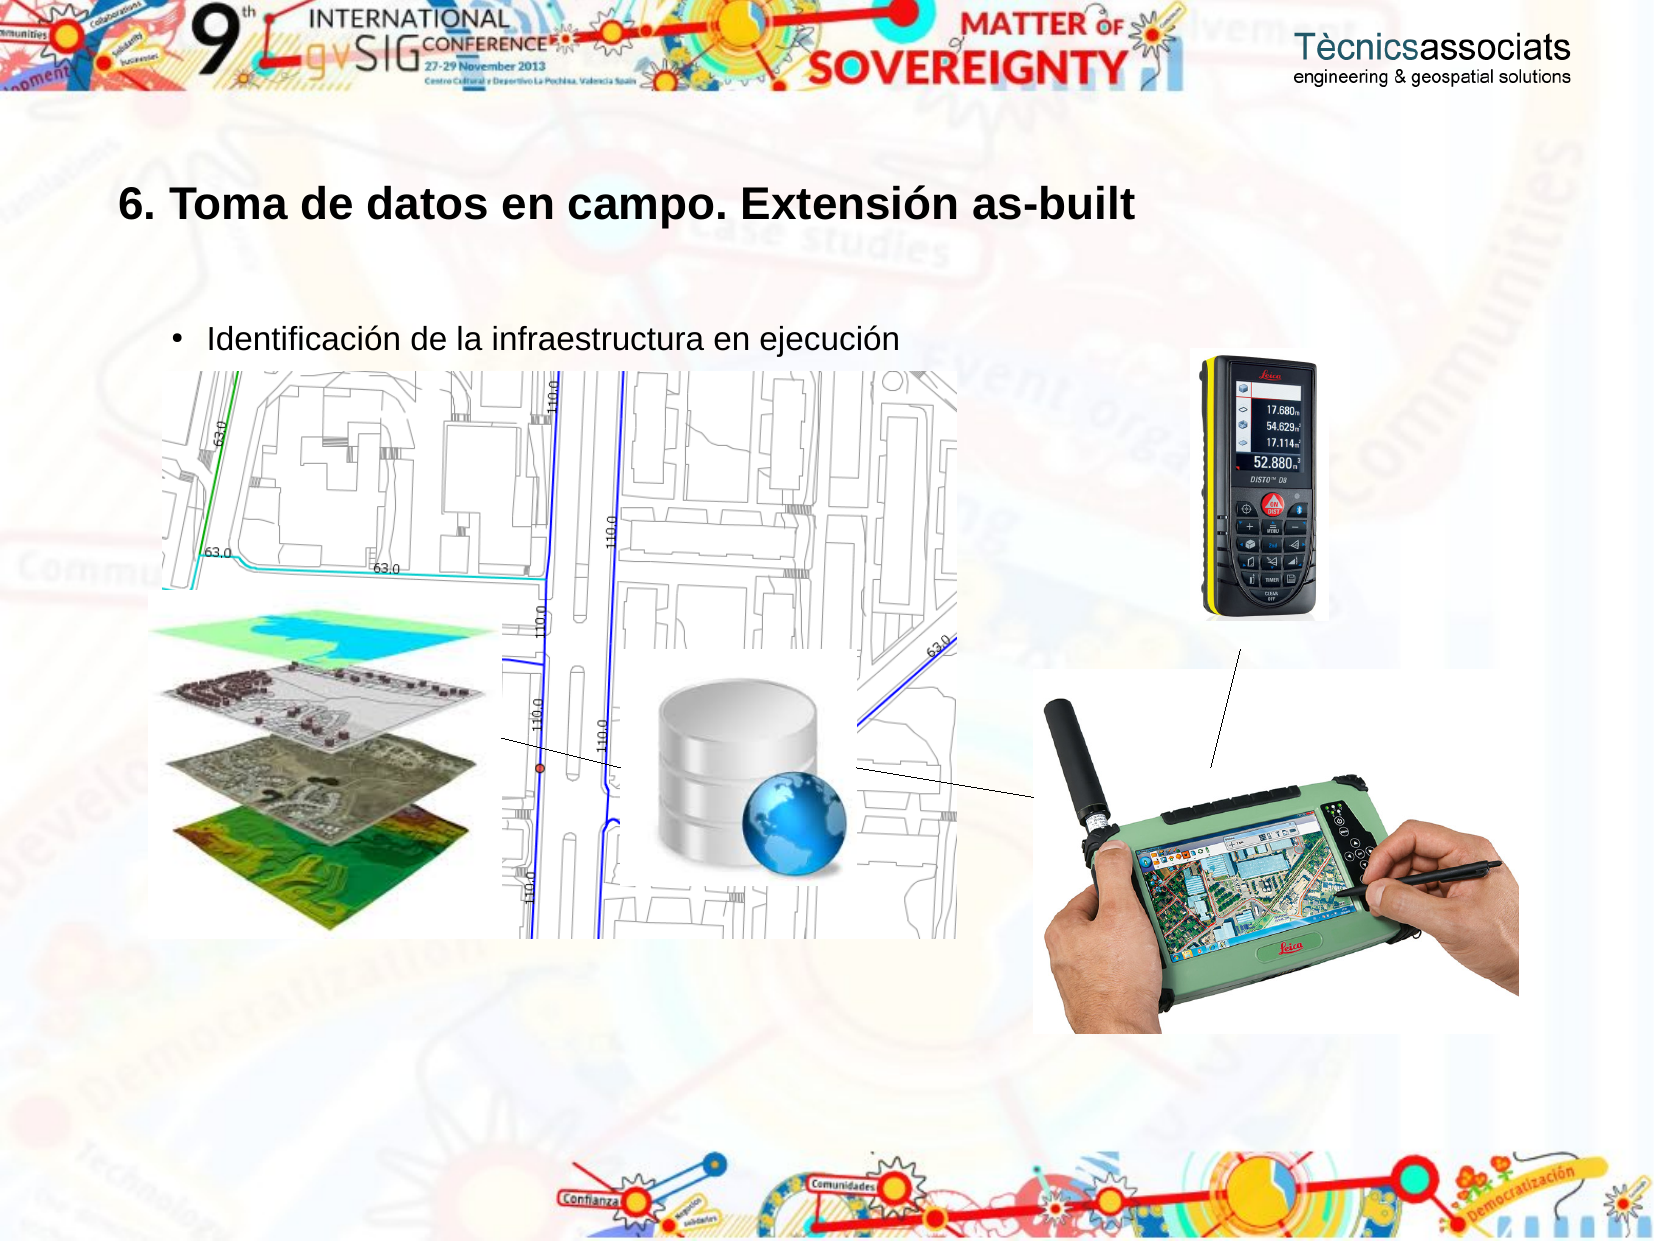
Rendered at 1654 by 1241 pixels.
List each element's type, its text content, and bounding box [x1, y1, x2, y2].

picture [0, 0, 1654, 1241]
text_box 6. Toma de datos en campo. Extensión as-built [118, 177, 1300, 230]
text_box Identificación de la infraestructura en ejecución [135, 259, 1465, 455]
